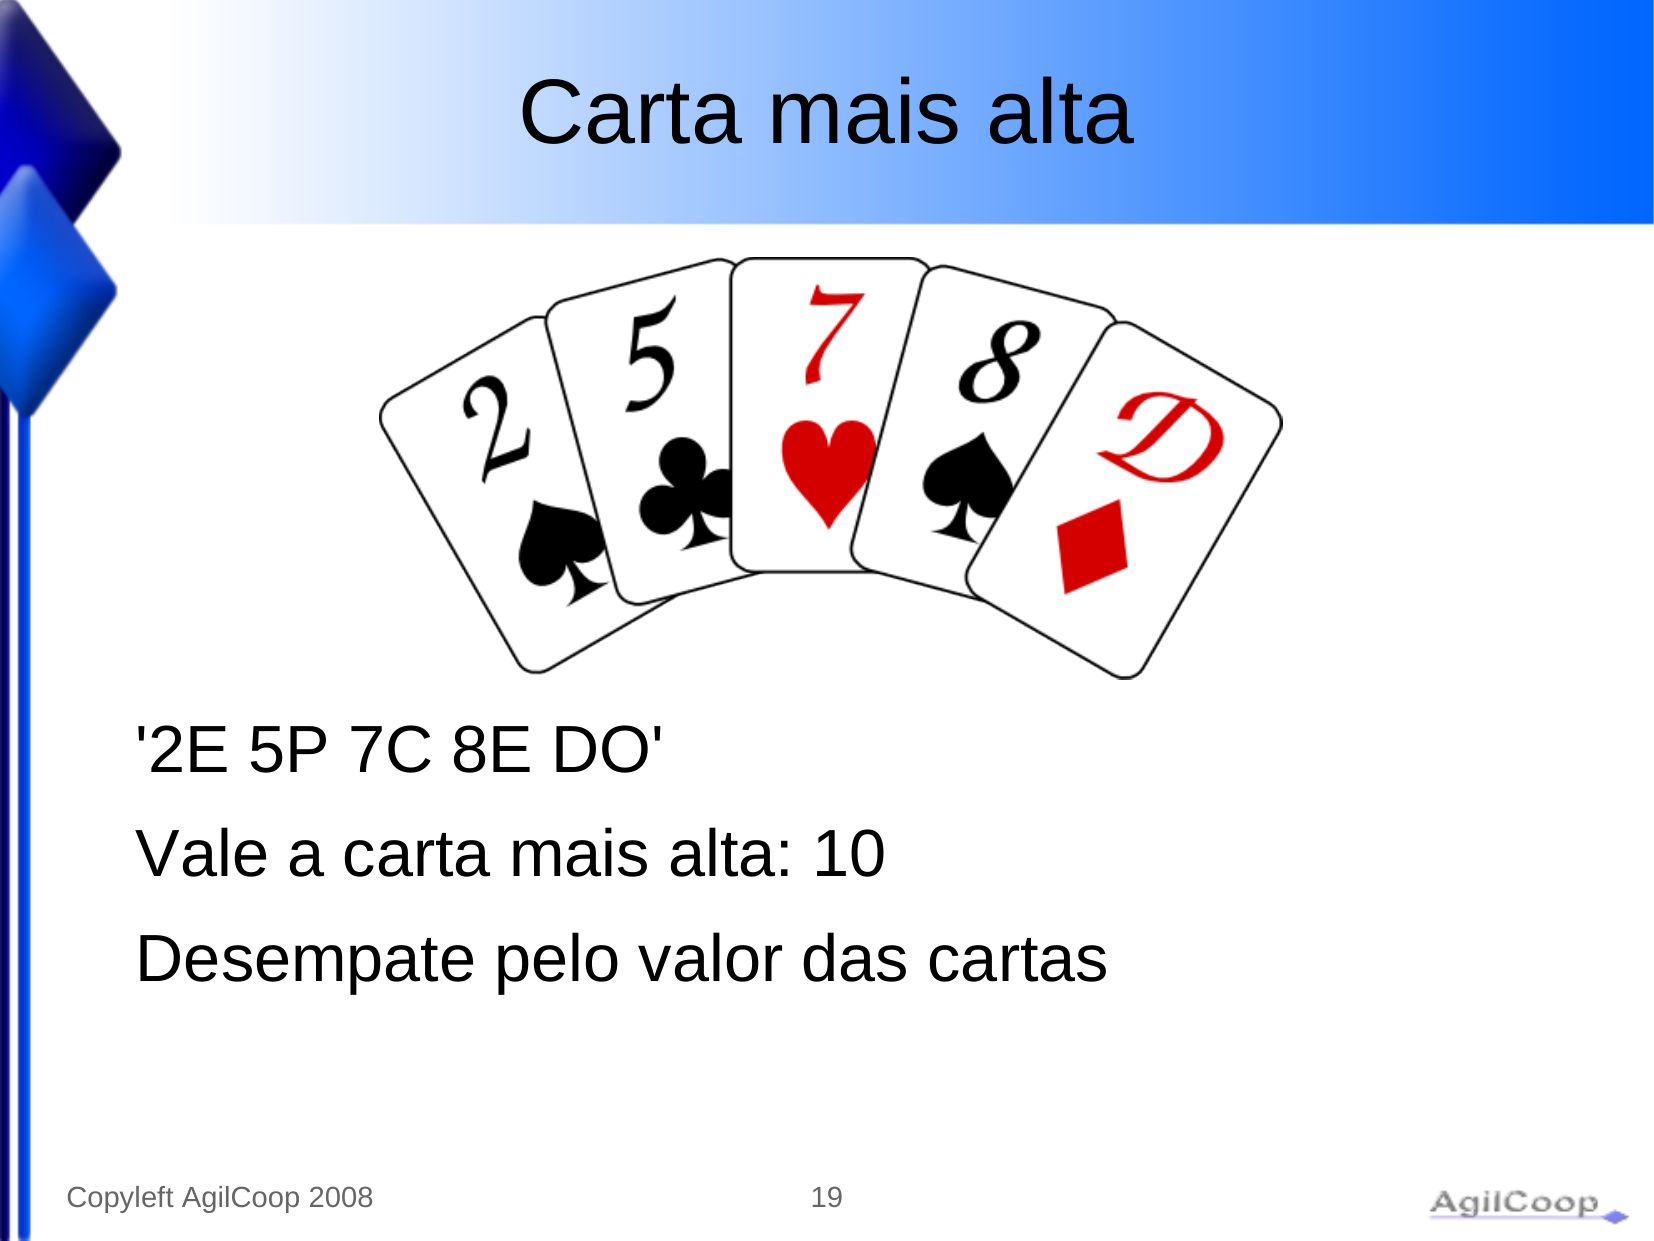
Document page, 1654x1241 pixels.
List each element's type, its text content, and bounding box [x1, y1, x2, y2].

picture [0, 0, 1654, 1241]
title Carta mais alta [82, 8, 1571, 216]
list '2E 5P 7C 8E DO' Vale a carta mais alta: 10 Desempate pelo valor das cartas [118, 712, 1607, 1108]
